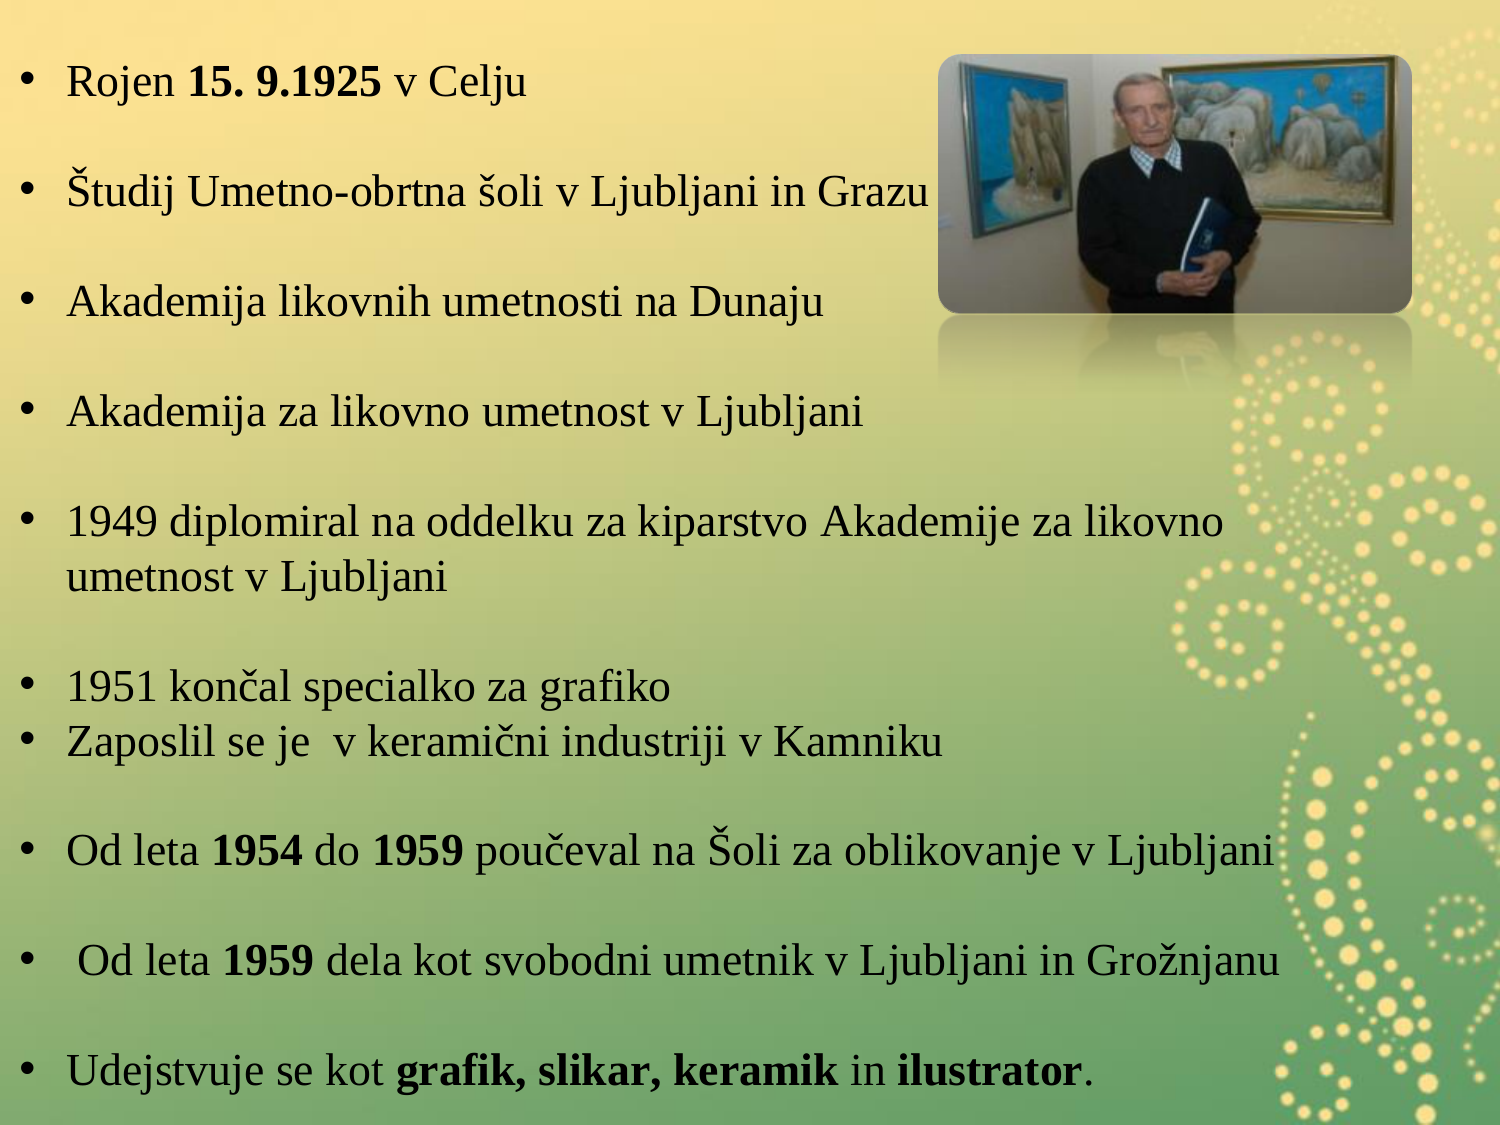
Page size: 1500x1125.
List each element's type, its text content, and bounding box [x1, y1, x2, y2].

text_box Rojen 15. 9.1925 v Celju Študij Umetno-obrtna šoli v Ljubljani in Grazu Akademija likovnih umetnosti na Dunaju Akademija za likovno umetnost v Ljubljani 1949 diplomiral na oddelku za kiparstvo Akademije za likovno umetnost v Ljubljani 1951 končal specialko za grafiko Zaposlil se je v keramični industriji v Kamniku Od leta 1954 do 1959 poučeval na Šoli za oblikovanje v Ljubljani Od leta 1959 dela kot svobodni umetnik v Ljubljani in Grožnjanu Udejstvuje se kot grafik, slikar, keramik in ilustrator. [4, 42, 1340, 1103]
picture [0, 0, 1500, 1125]
